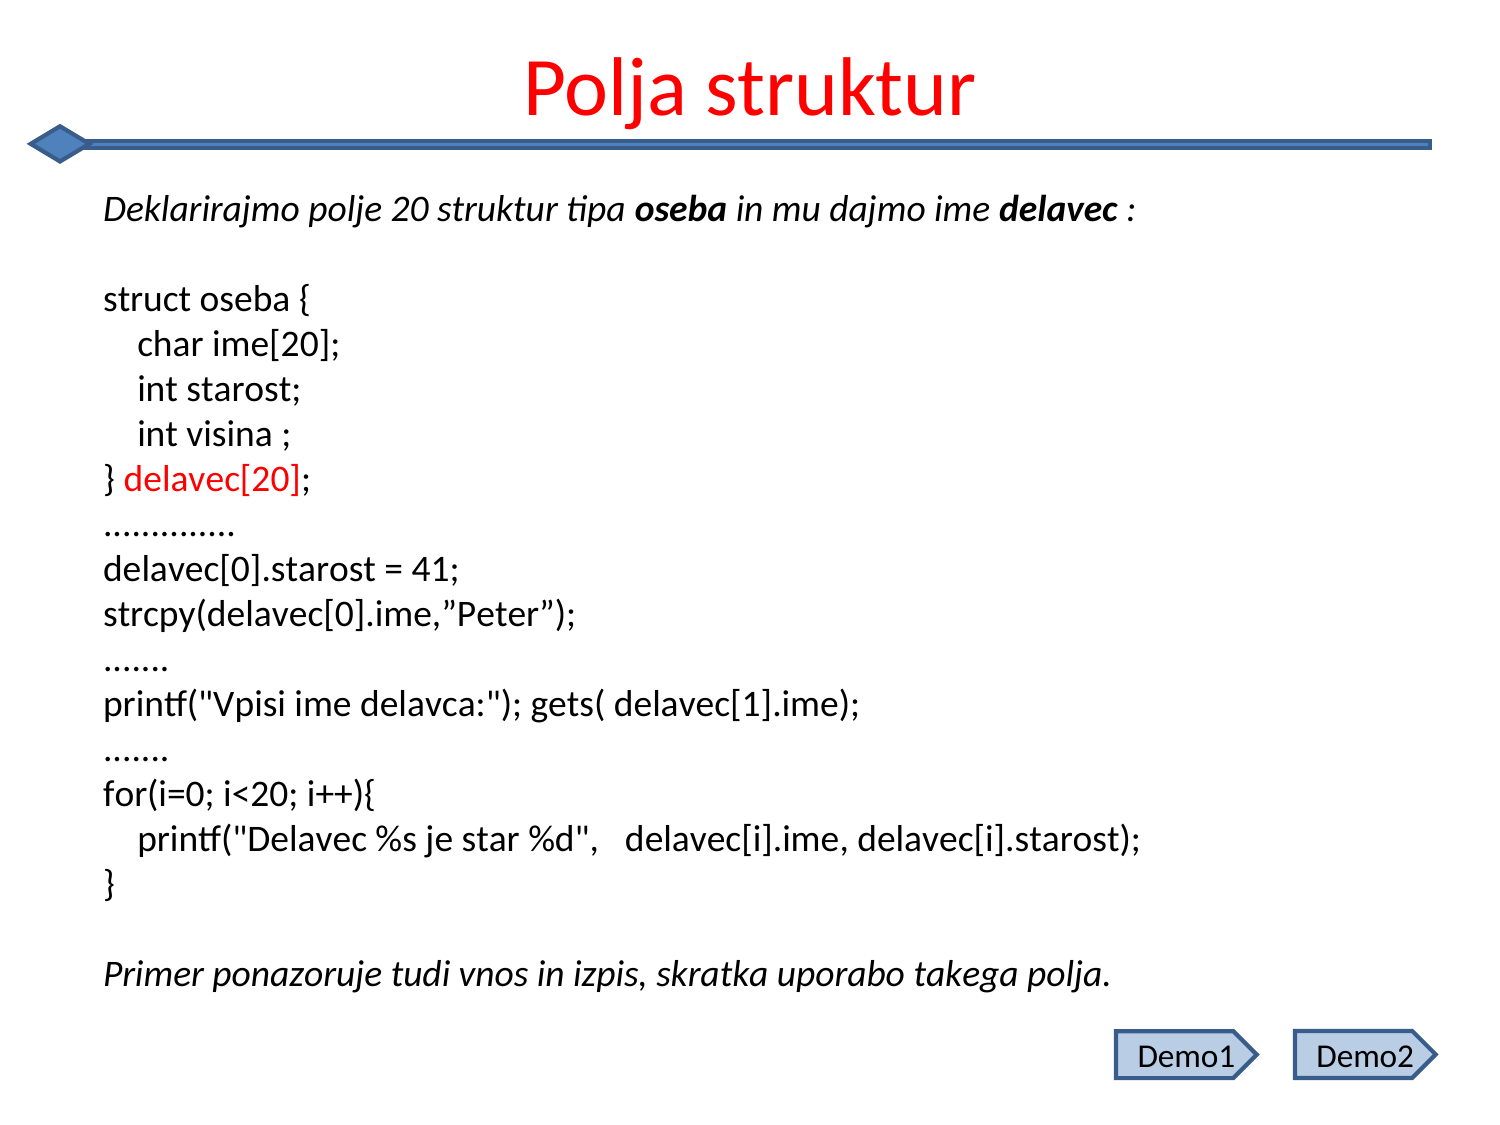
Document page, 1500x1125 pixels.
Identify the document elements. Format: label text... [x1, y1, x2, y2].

title Polja struktur [75, 23, 1426, 141]
text_box Deklarirajmo polje 20 struktur tipa oseba in mu dajmo ime delavec : struct oseba { char ime[20]; int starost; int visina ; } delavec[20]; .............. delavec[0].starost = 41; strcpy(delavec[0].ime,”Peter”); ....... printf("Vpisi ime delavca:"); gets( delavec[1].ime); ....... for(i=0; i<20; i++){ printf("Delavec %s je star %d", delavec[i].ime, delavec[i].starost); } Primer ponazoruje tudi vnos in izpis, skratka uporabo takega polja. [88, 176, 1437, 1047]
text_box Demo1 [1116, 1031, 1257, 1079]
text_box Demo2 [1295, 1030, 1436, 1078]
